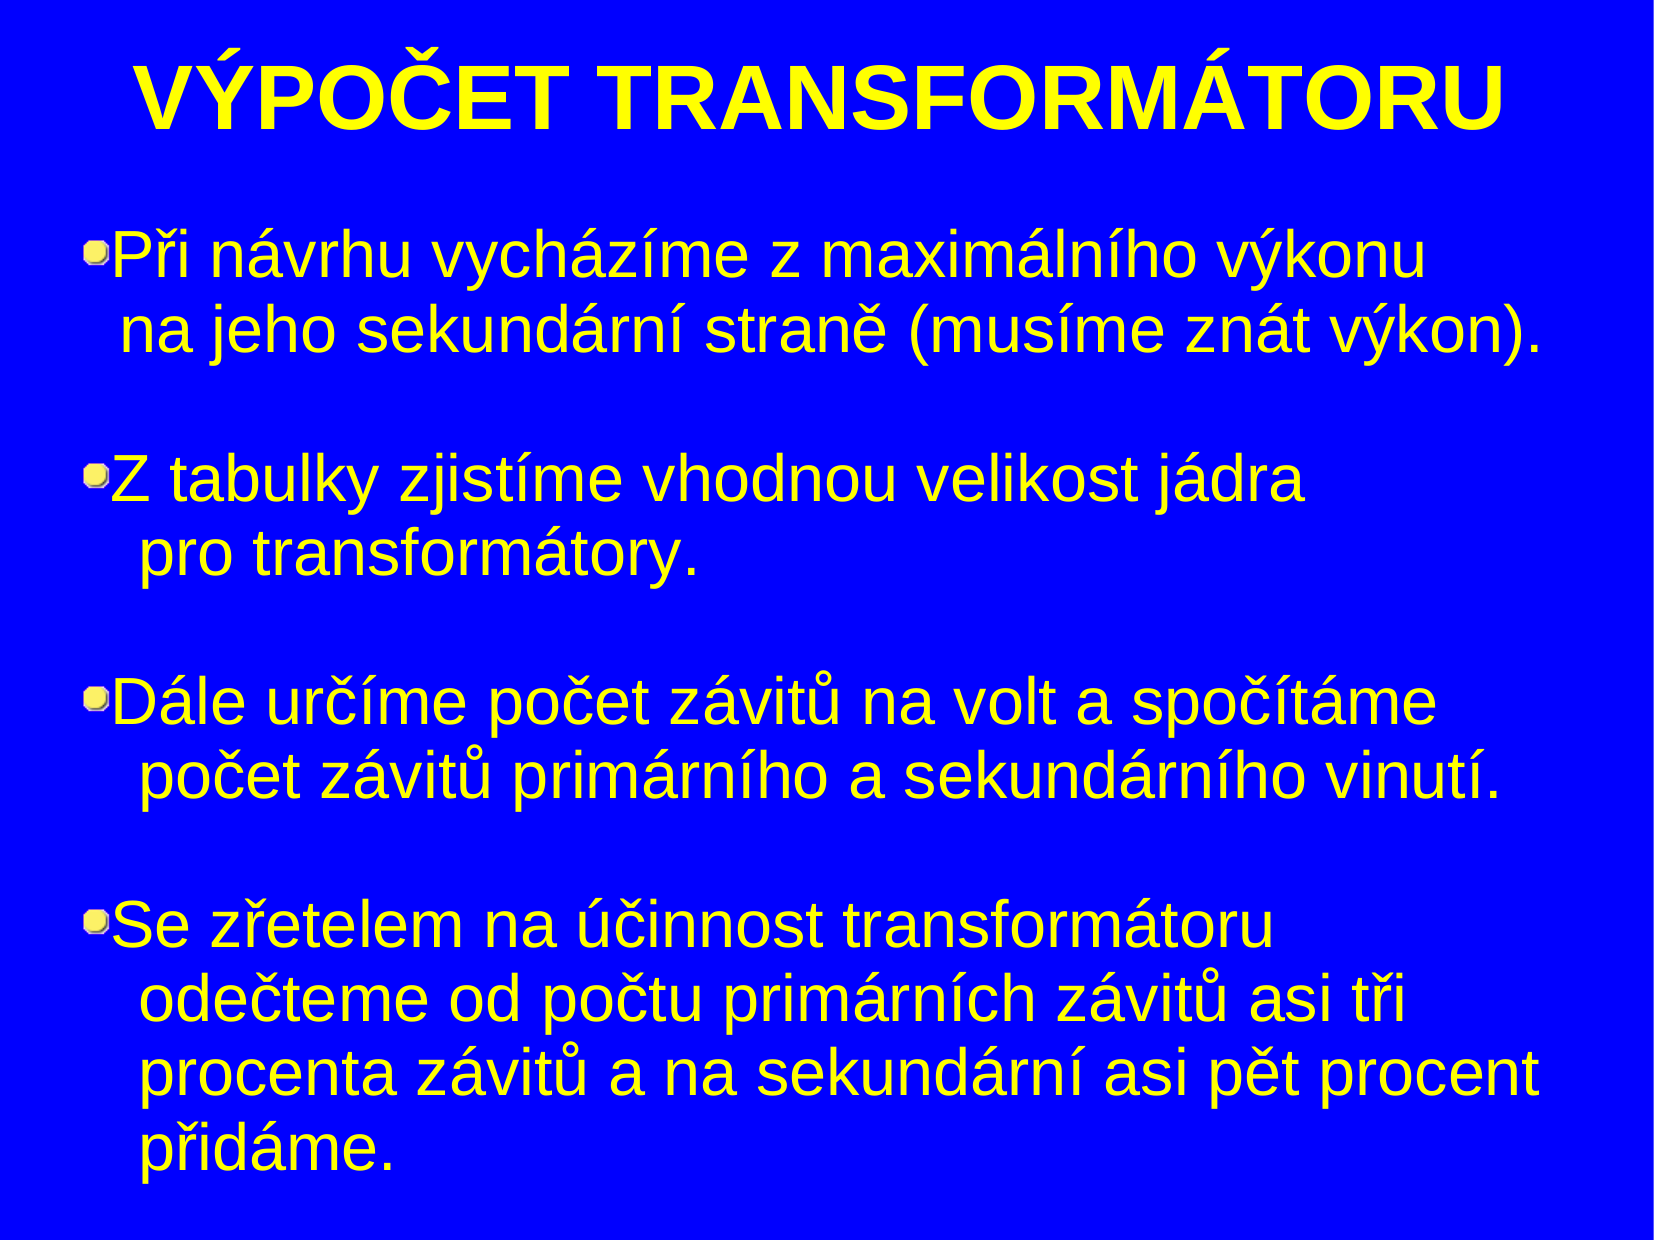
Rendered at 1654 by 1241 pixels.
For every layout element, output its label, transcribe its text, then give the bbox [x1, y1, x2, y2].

subtitle Při návrhu vycházíme z maximálního výkonu na jeho sekundární straně (musíme znát výkon). Z tabulky zjistíme vhodnou velikost jádra pro transformátory. Dále určíme počet závitů na volt a spočítáme počet závitů primárního a sekundárního vinutí. Se zřetelem na účinnost transformátoru odečteme od počtu primárních závitů asi tři procenta závitů a na sekundární asi pět procent přidáme. [82, 213, 1571, 1186]
title VÝPOČET TRANSFORMÁTORU [76, 0, 1565, 193]
